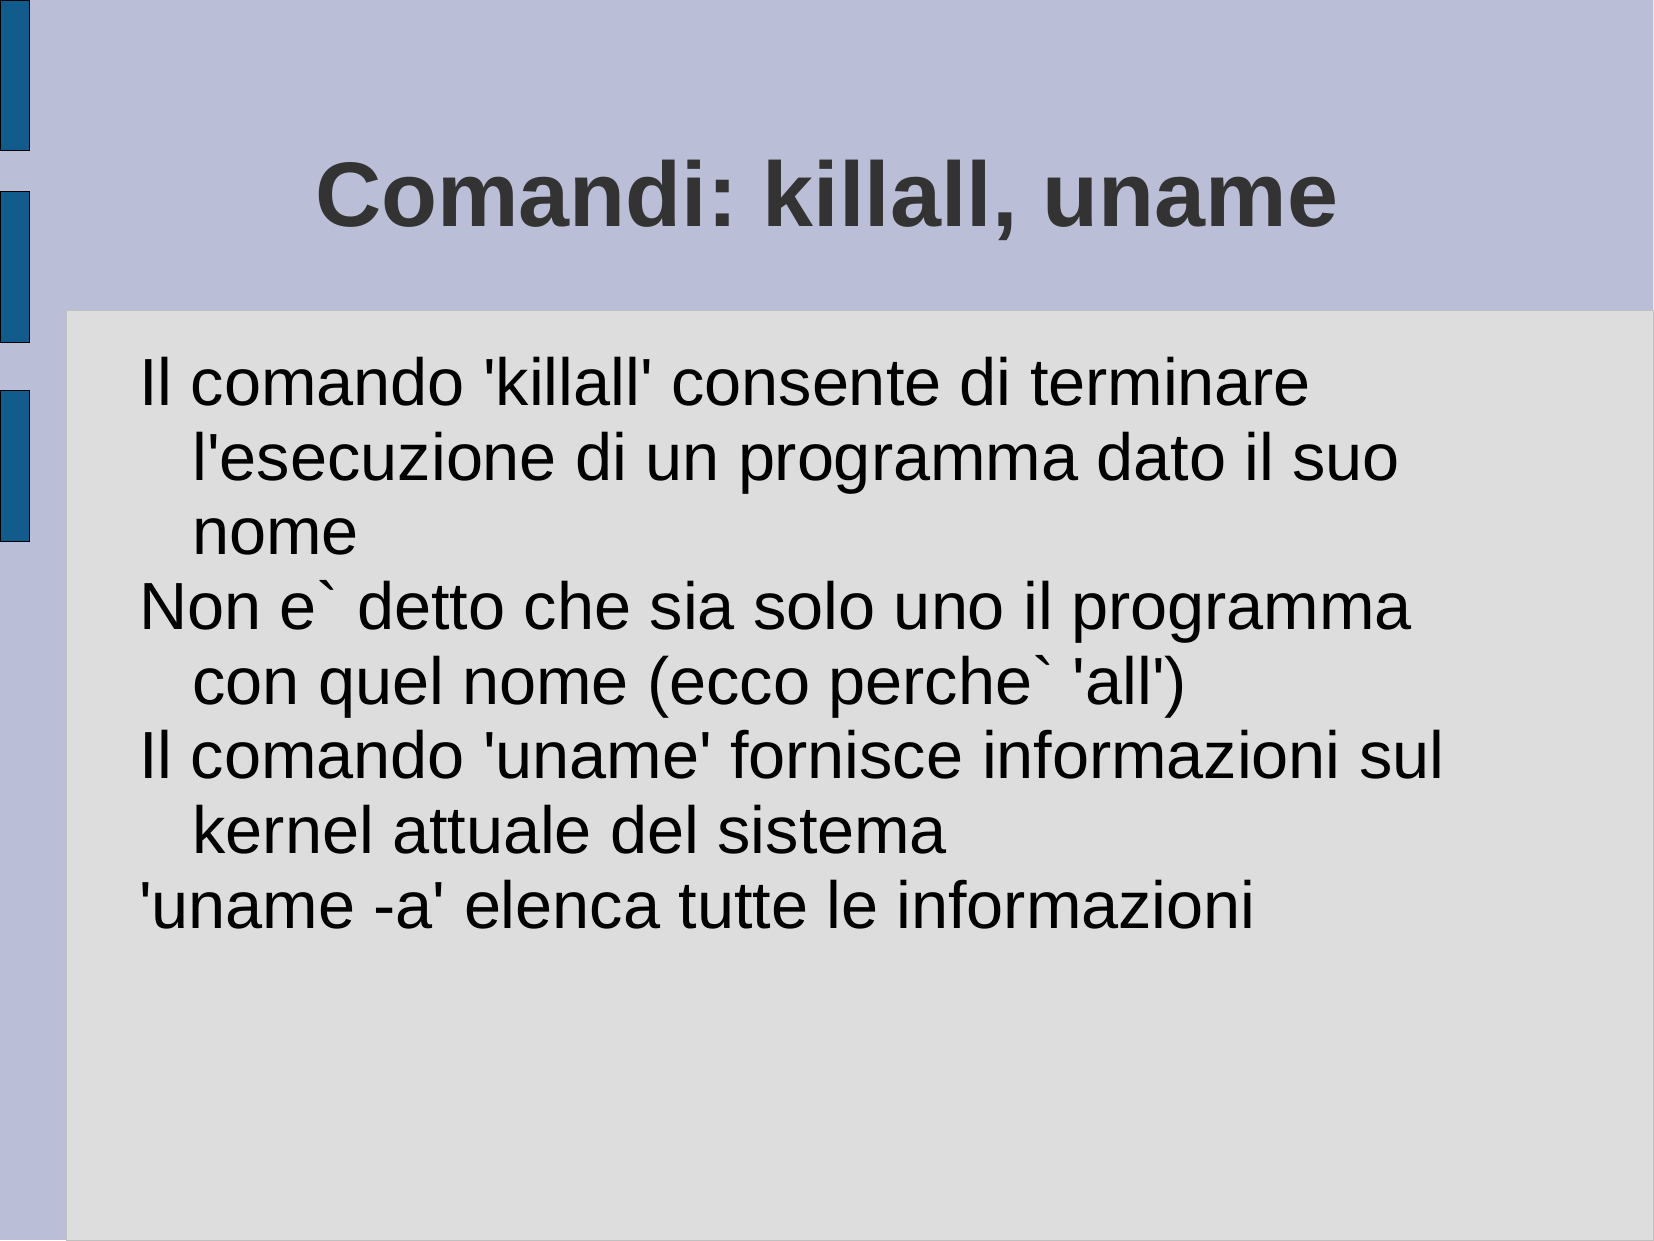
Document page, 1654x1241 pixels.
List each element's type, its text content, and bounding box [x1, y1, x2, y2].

list Il comando 'killall' consente di terminare l'esecuzione di un programma dato il suo nome Non e` detto che sia solo uno il programma con quel nome (ecco perche` 'all') Il comando 'uname' fornisce informazioni sul kernel attuale del sistema 'uname -a' elenca tutte le informazioni [121, 344, 1534, 1127]
title Comandi: killall, uname [121, 91, 1534, 299]
